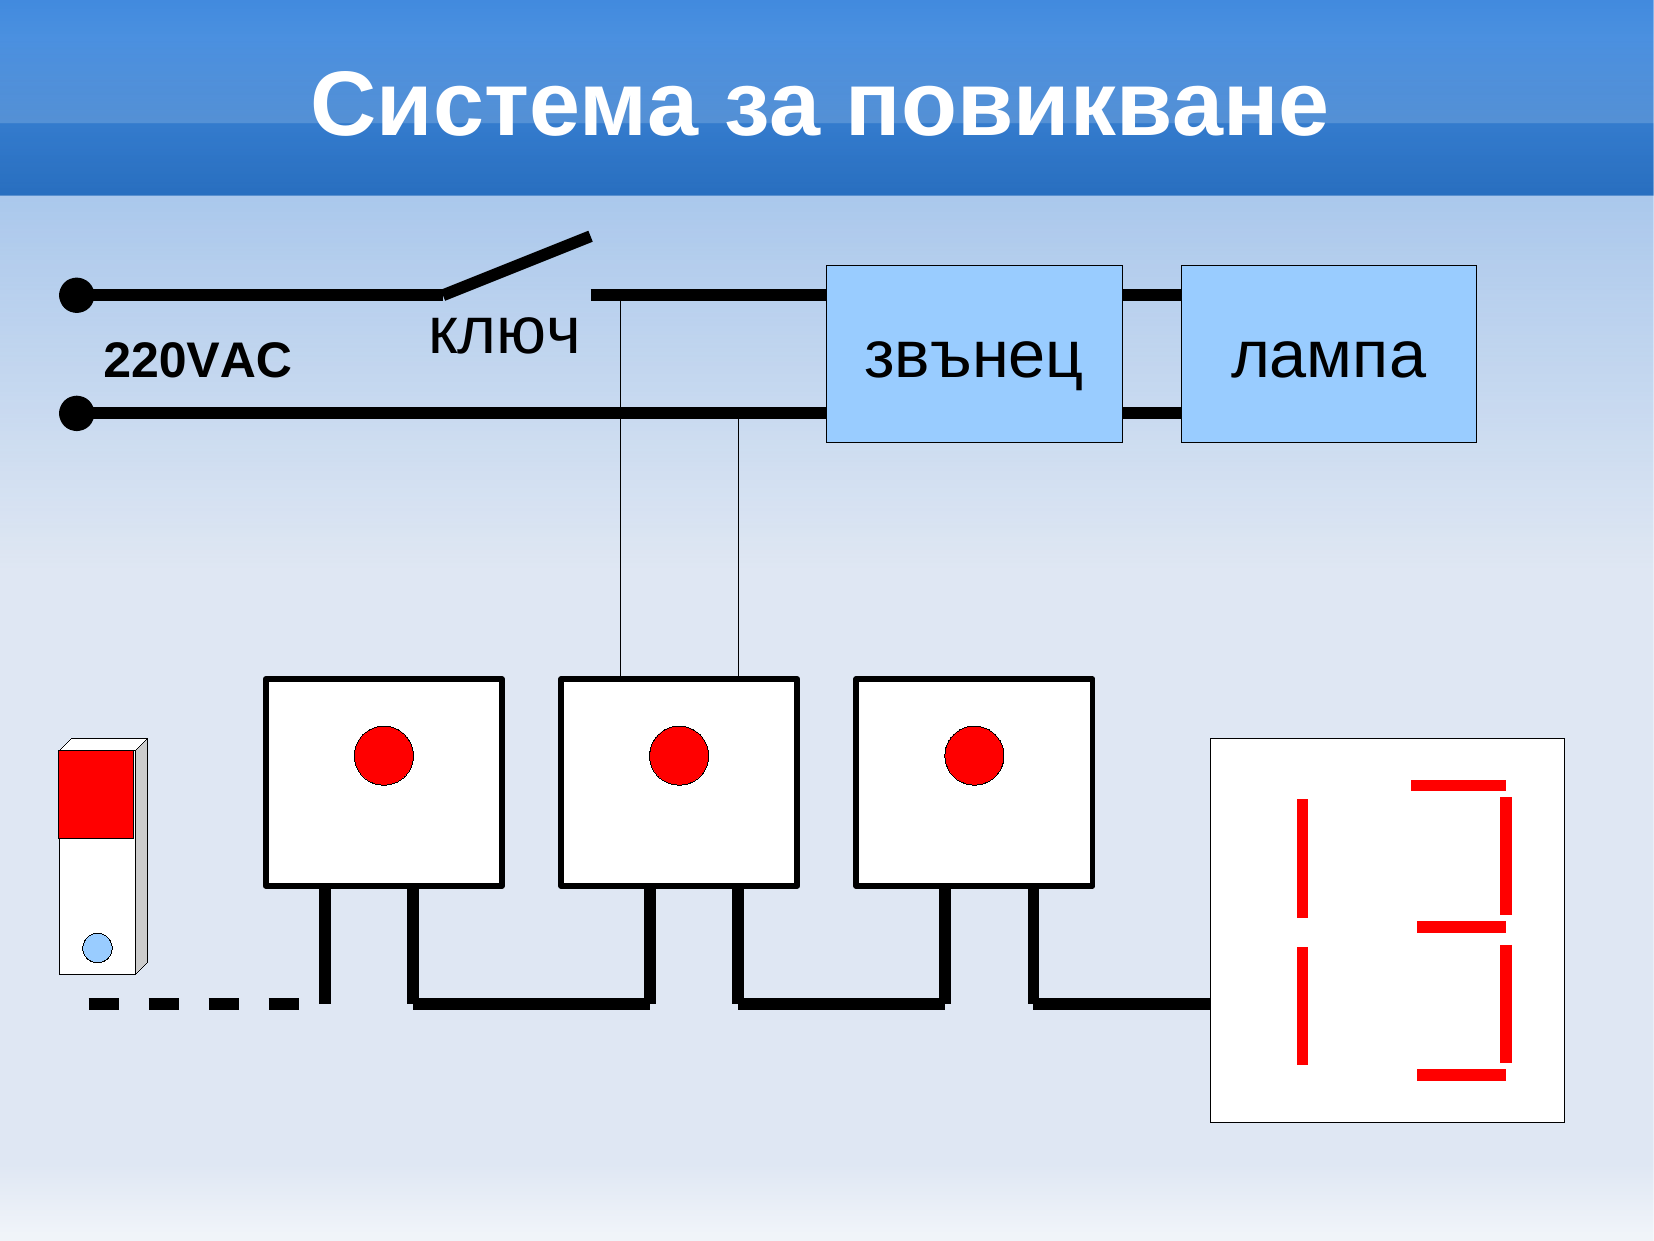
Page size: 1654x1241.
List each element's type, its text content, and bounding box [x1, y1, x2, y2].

text_box звънец [826, 265, 1123, 443]
text_box лампа [1181, 265, 1477, 443]
text_box 220VAC [88, 324, 325, 405]
text_box [265, 679, 502, 886]
text_box ключ [413, 286, 650, 384]
text_box [58, 738, 148, 975]
text_box [856, 679, 1093, 886]
text_box [1210, 738, 1565, 1123]
title Система за повикване [76, 7, 1565, 200]
text_box [561, 679, 798, 886]
picture [0, 0, 1654, 1241]
